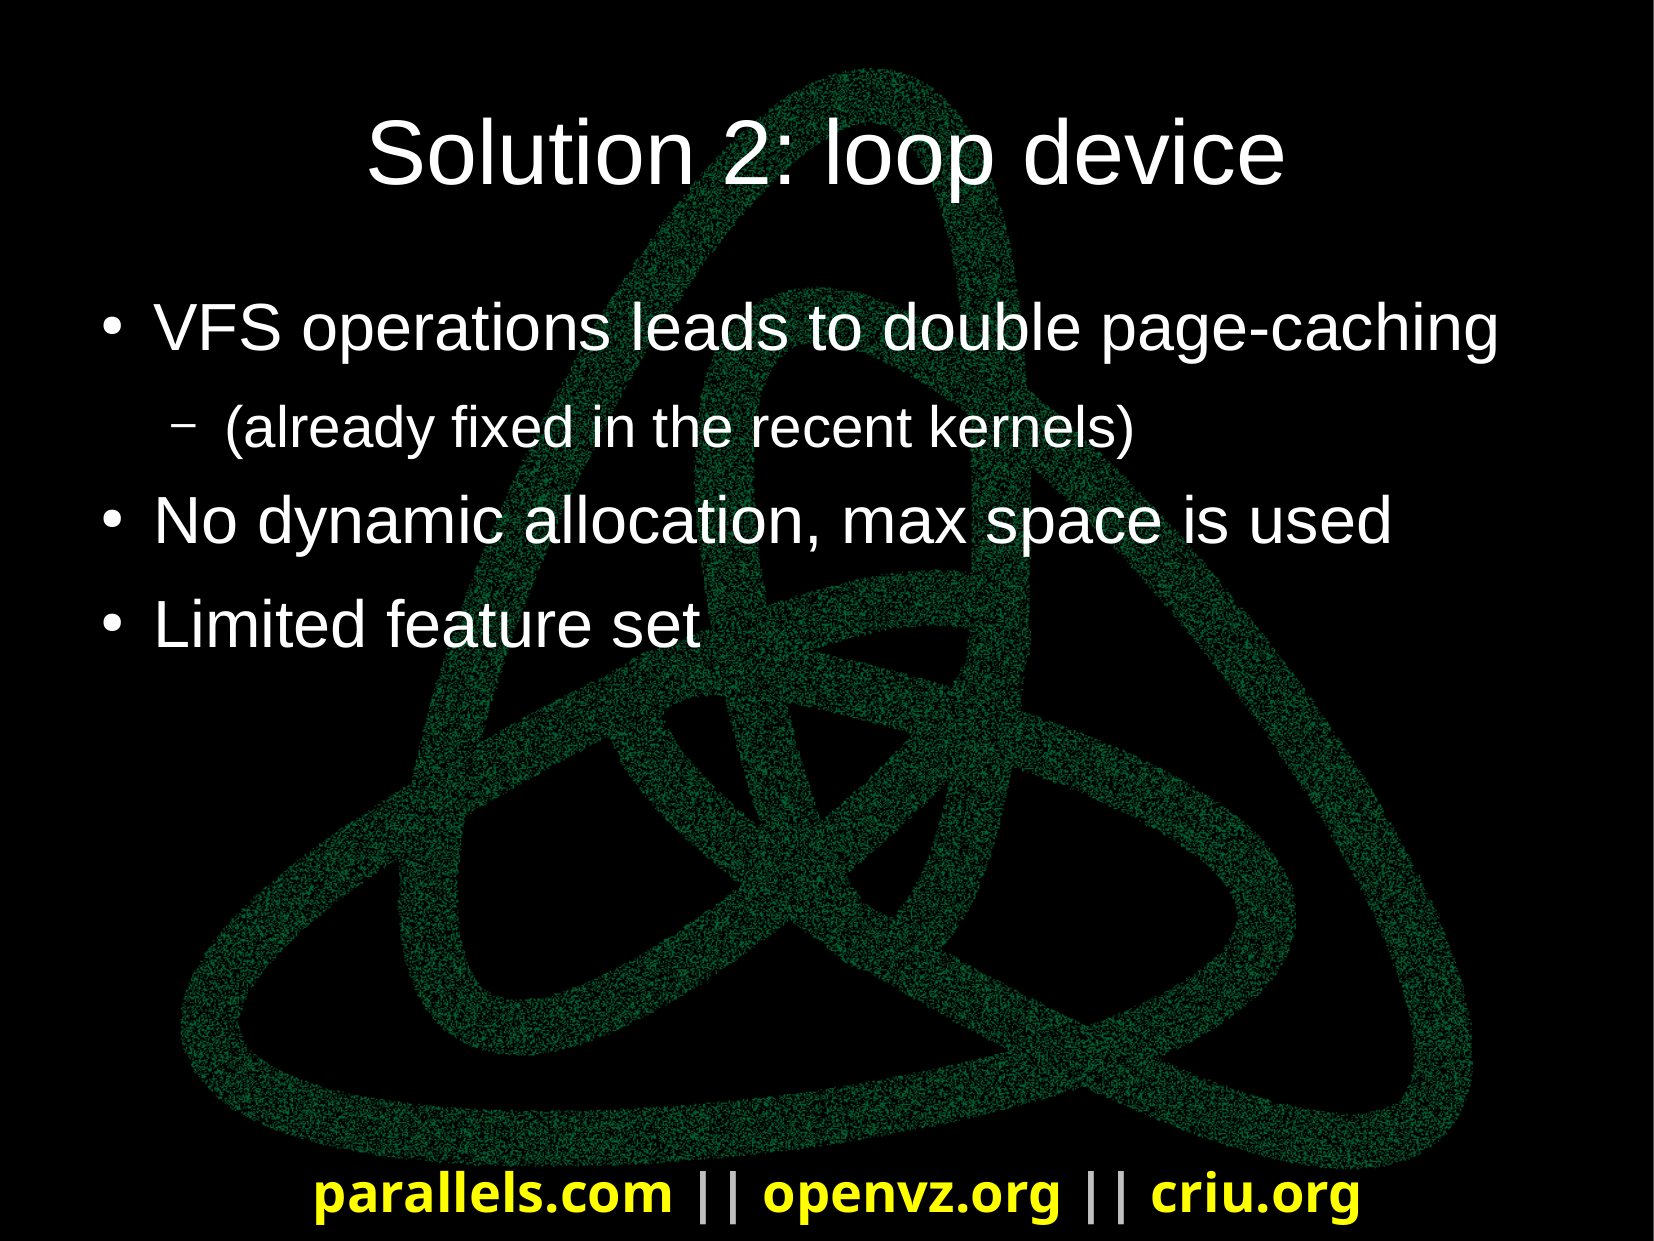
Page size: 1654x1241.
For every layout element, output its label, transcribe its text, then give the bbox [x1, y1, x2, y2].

list VFS operations leads to double page-caching (already fixed in the recent kernels) No dynamic allocation, max space is used Limited feature set [82, 290, 1538, 1010]
picture [0, 0, 1654, 1241]
title Solution 2: loop device [82, 49, 1571, 257]
